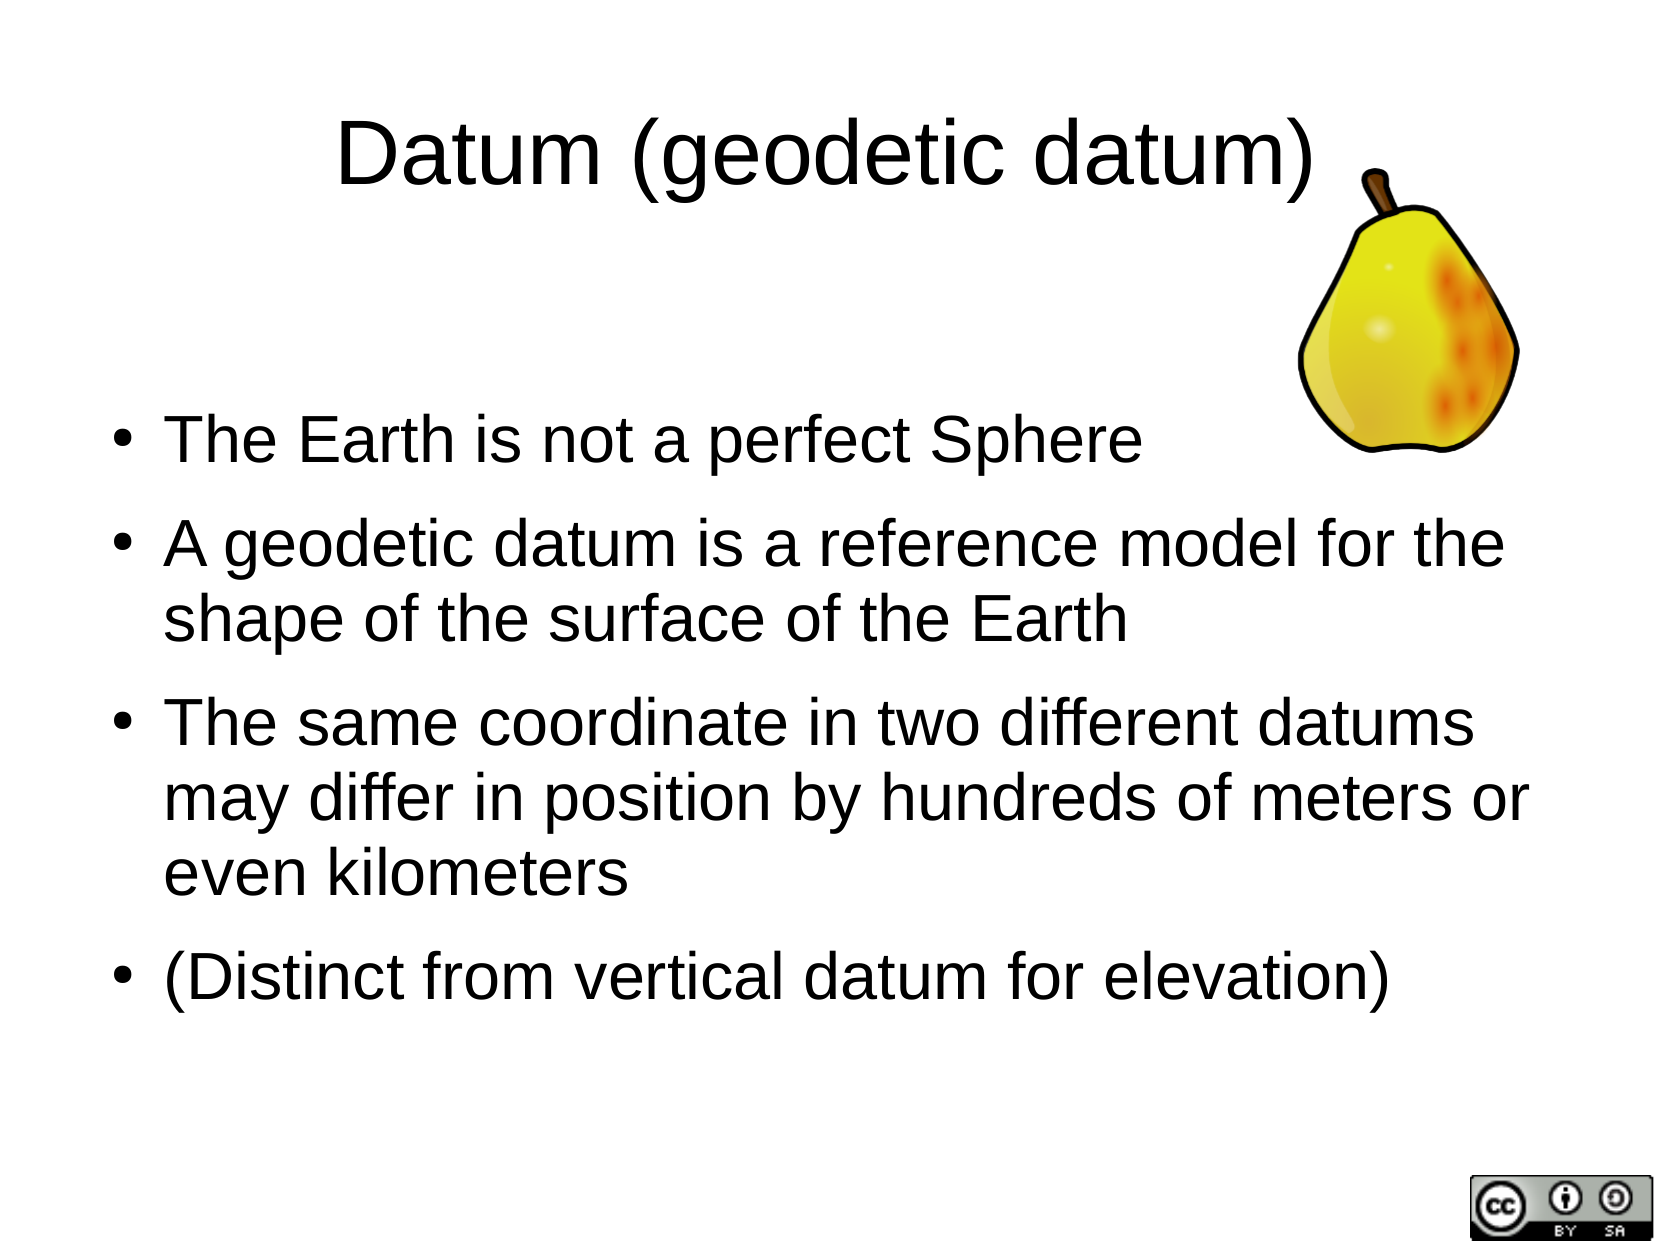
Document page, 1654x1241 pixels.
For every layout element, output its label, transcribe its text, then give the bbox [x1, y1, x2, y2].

picture [1256, 162, 1557, 463]
picture [1470, 1175, 1654, 1241]
title Datum (geodetic datum) [82, 49, 1571, 257]
list The Earth is not a perfect Sphere A geodetic datum is a reference model for the shape of the surface of the Earth The same coordinate in two different datums may differ in position by hundreds of meters or even kilometers (Distinct from vertical datum for elevation) [93, 402, 1581, 1025]
